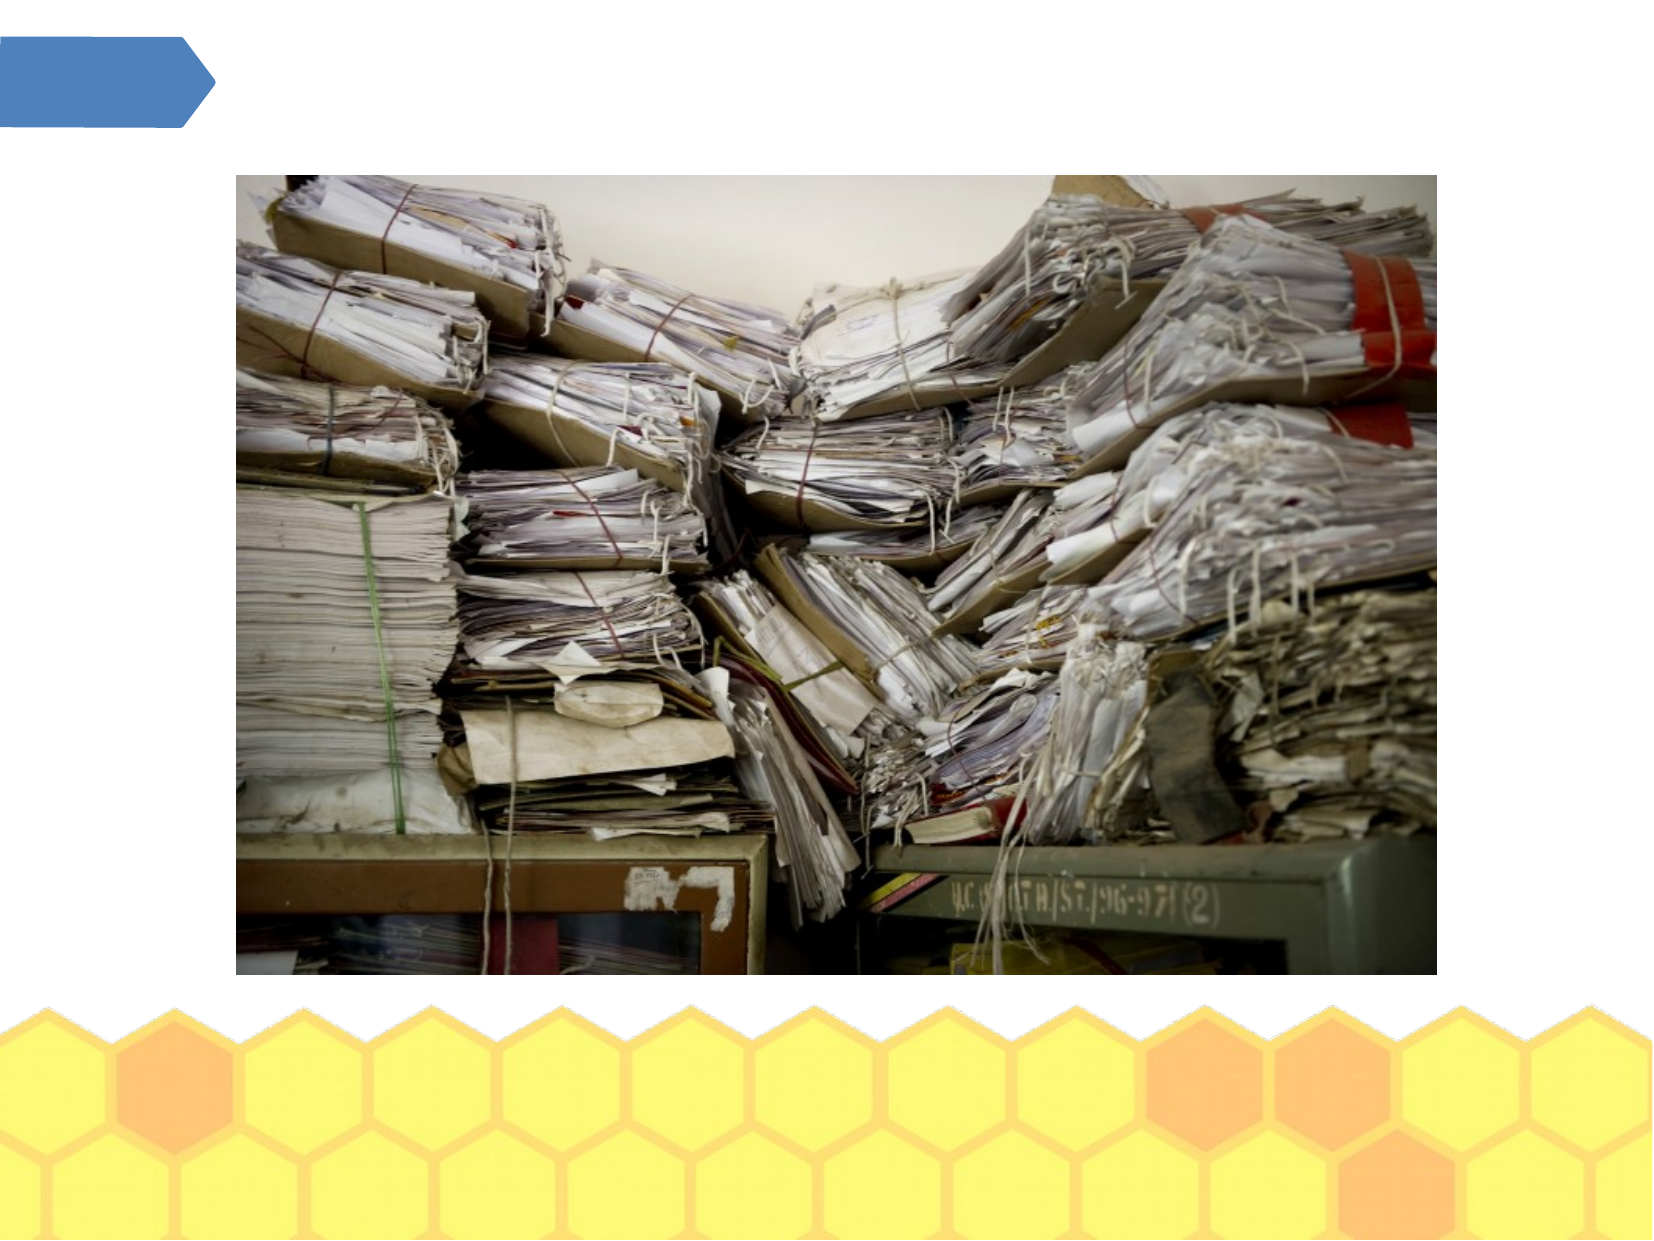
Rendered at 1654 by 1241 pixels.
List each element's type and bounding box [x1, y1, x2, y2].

picture [0, 1001, 1653, 1240]
picture [236, 175, 1437, 975]
